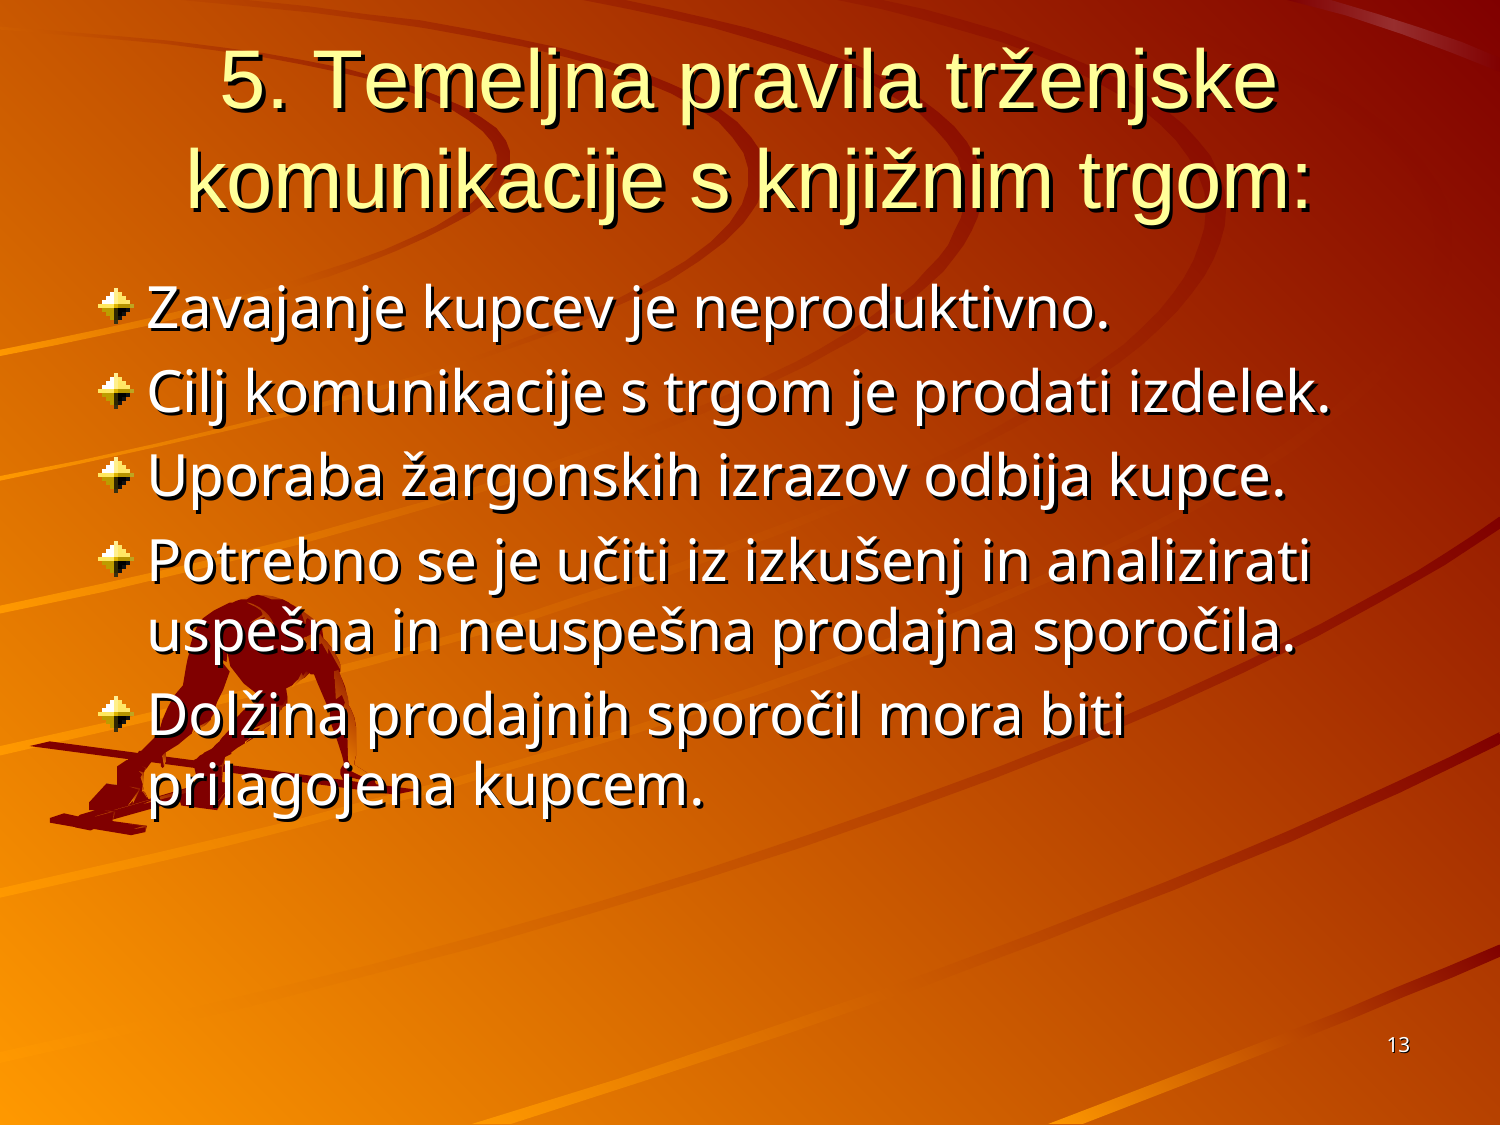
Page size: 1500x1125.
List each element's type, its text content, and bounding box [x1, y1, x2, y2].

text_box <number> [1074, 1024, 1426, 1100]
title 5. Temeljna pravila trženjske komunikacije s knjižnim trgom: [75, 17, 1426, 233]
list Zavajanje kupcev je neproduktivno. Cilj komunikacije s trgom je prodati izdelek. Uporaba žargonskih izrazov odbija kupce. Potrebno se je učiti iz izkušenj in analizirati uspešna in neuspešna prodajna sporočila. Dolžina prodajnih sporočil mora biti prilagojena kupcem. [75, 262, 1426, 1010]
